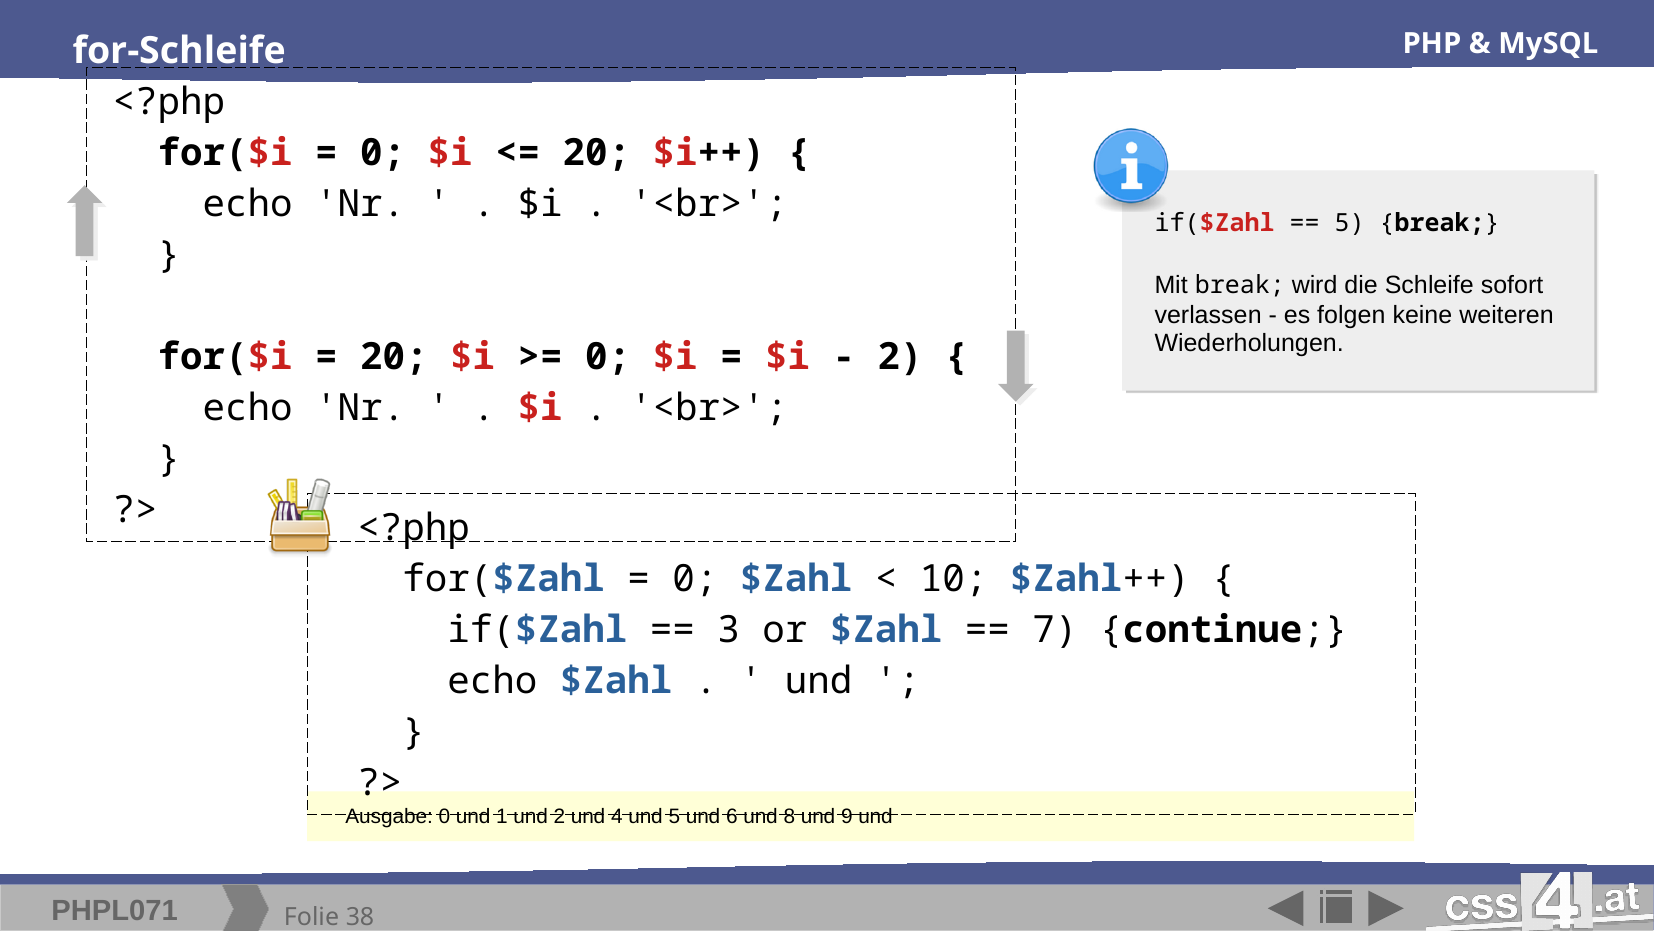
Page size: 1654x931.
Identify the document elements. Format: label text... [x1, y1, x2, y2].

text_box [0, 861, 1654, 931]
text_box Ausgabe: 0 und 1 und 2 und 4 und 5 und 6 und 8 und 9 und [307, 792, 1415, 842]
text_box [66, 185, 103, 257]
text_box PHP & MySQL [1387, 15, 1619, 60]
picture [259, 475, 342, 558]
text_box [998, 330, 1034, 402]
text_box Folie <Foliennummer> [269, 891, 542, 931]
text_box <?php for($Zahl = 0; $Zahl < 10; $Zahl++) { if($Zahl == 3 or $Zahl == 7) {continue;} echo $Zahl . ' und '; } ?> [307, 516, 1416, 792]
text_box <?php for($i = 0; $i <= 20; $i++) { echo 'Nr. ' . $i . '<br>'; } for($i = 20; $i >= 0; $i = $i - 2) { echo 'Nr. ' . $i . '<br>'; } ?> [86, 118, 1016, 491]
text_box [0, 0, 1654, 83]
picture [1426, 872, 1654, 931]
picture [1088, 128, 1172, 212]
text_box for-Schleife [57, 16, 469, 69]
text_box if($Zahl == 5) {break;} Mit break; wird die Schleife sofort verlassen - es folgen keine weiteren Wiederholungen. [1122, 170, 1595, 391]
text_box PHPL071 [36, 886, 209, 931]
